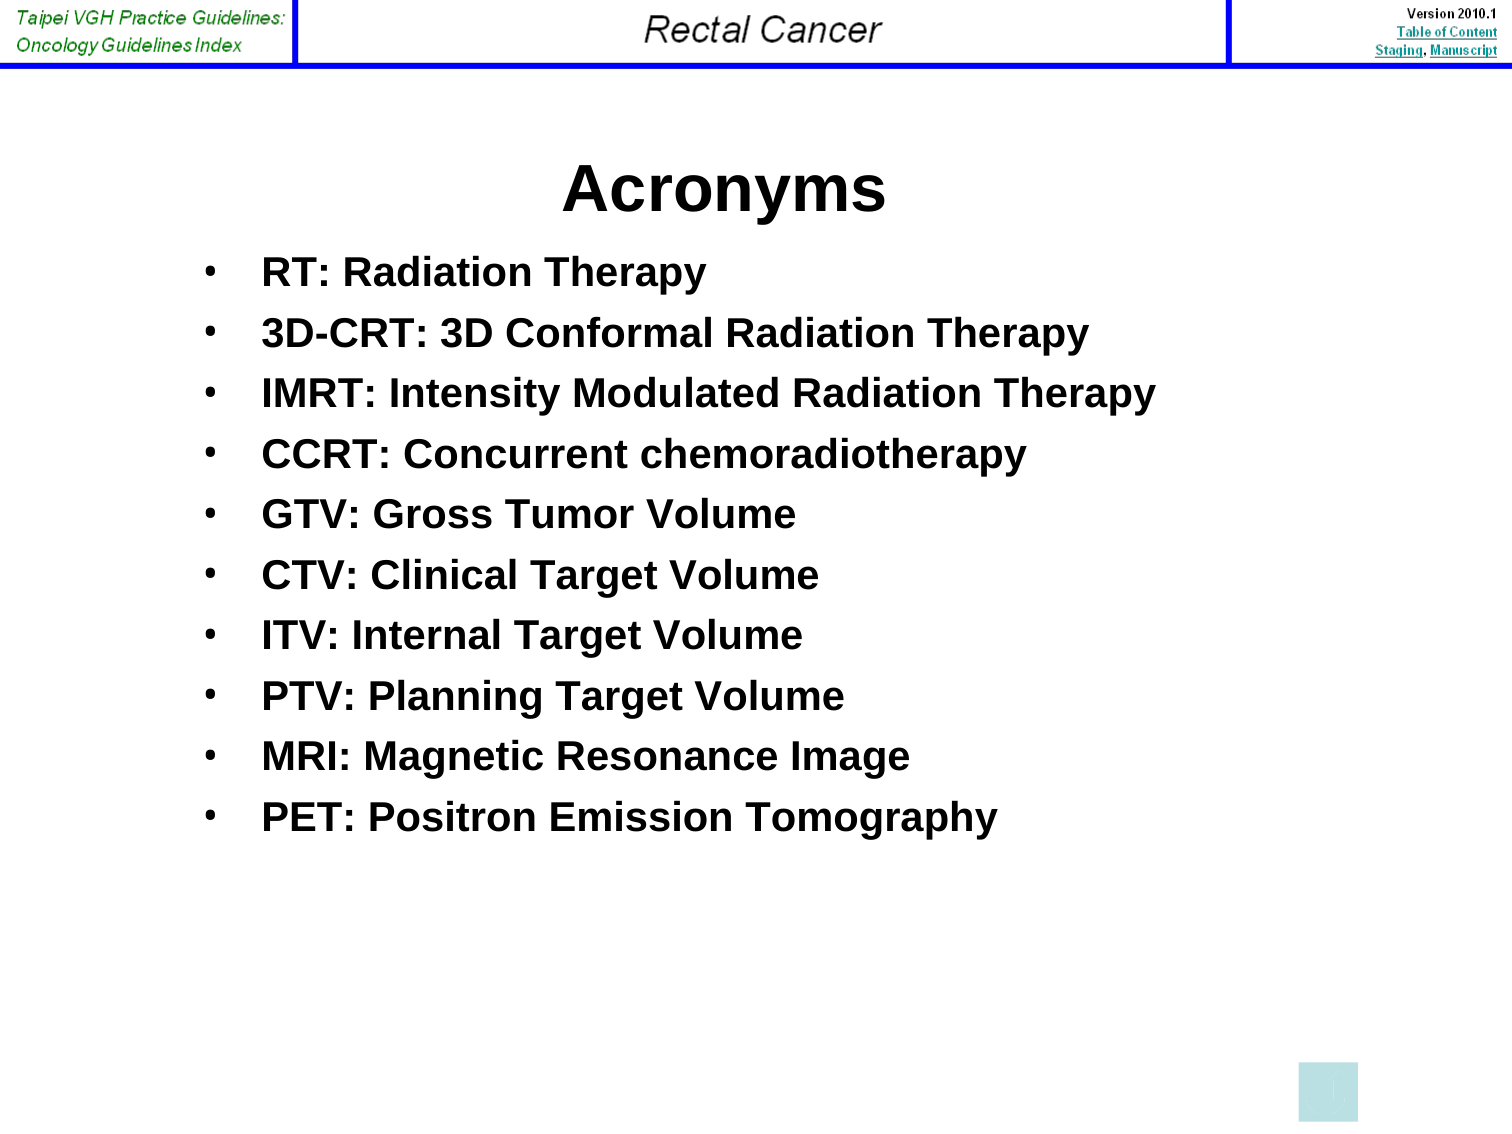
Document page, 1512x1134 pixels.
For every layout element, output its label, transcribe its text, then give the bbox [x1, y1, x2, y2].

list RT: Radiation Therapy 3D-CRT: 3D Conformal Radiation Therapy IMRT: Intensity Modulated Radiation Therapy CCRT: Concurrent chemoradiotherapy GTV: Gross Tumor Volume CTV: Clinical Target Volume ITV: Internal Target Volume PTV: Planning Target Volume MRI: Magnetic Resonance Image PET: Positron Emission Tomography [187, 237, 1251, 951]
title Acronyms [62, 137, 1388, 213]
